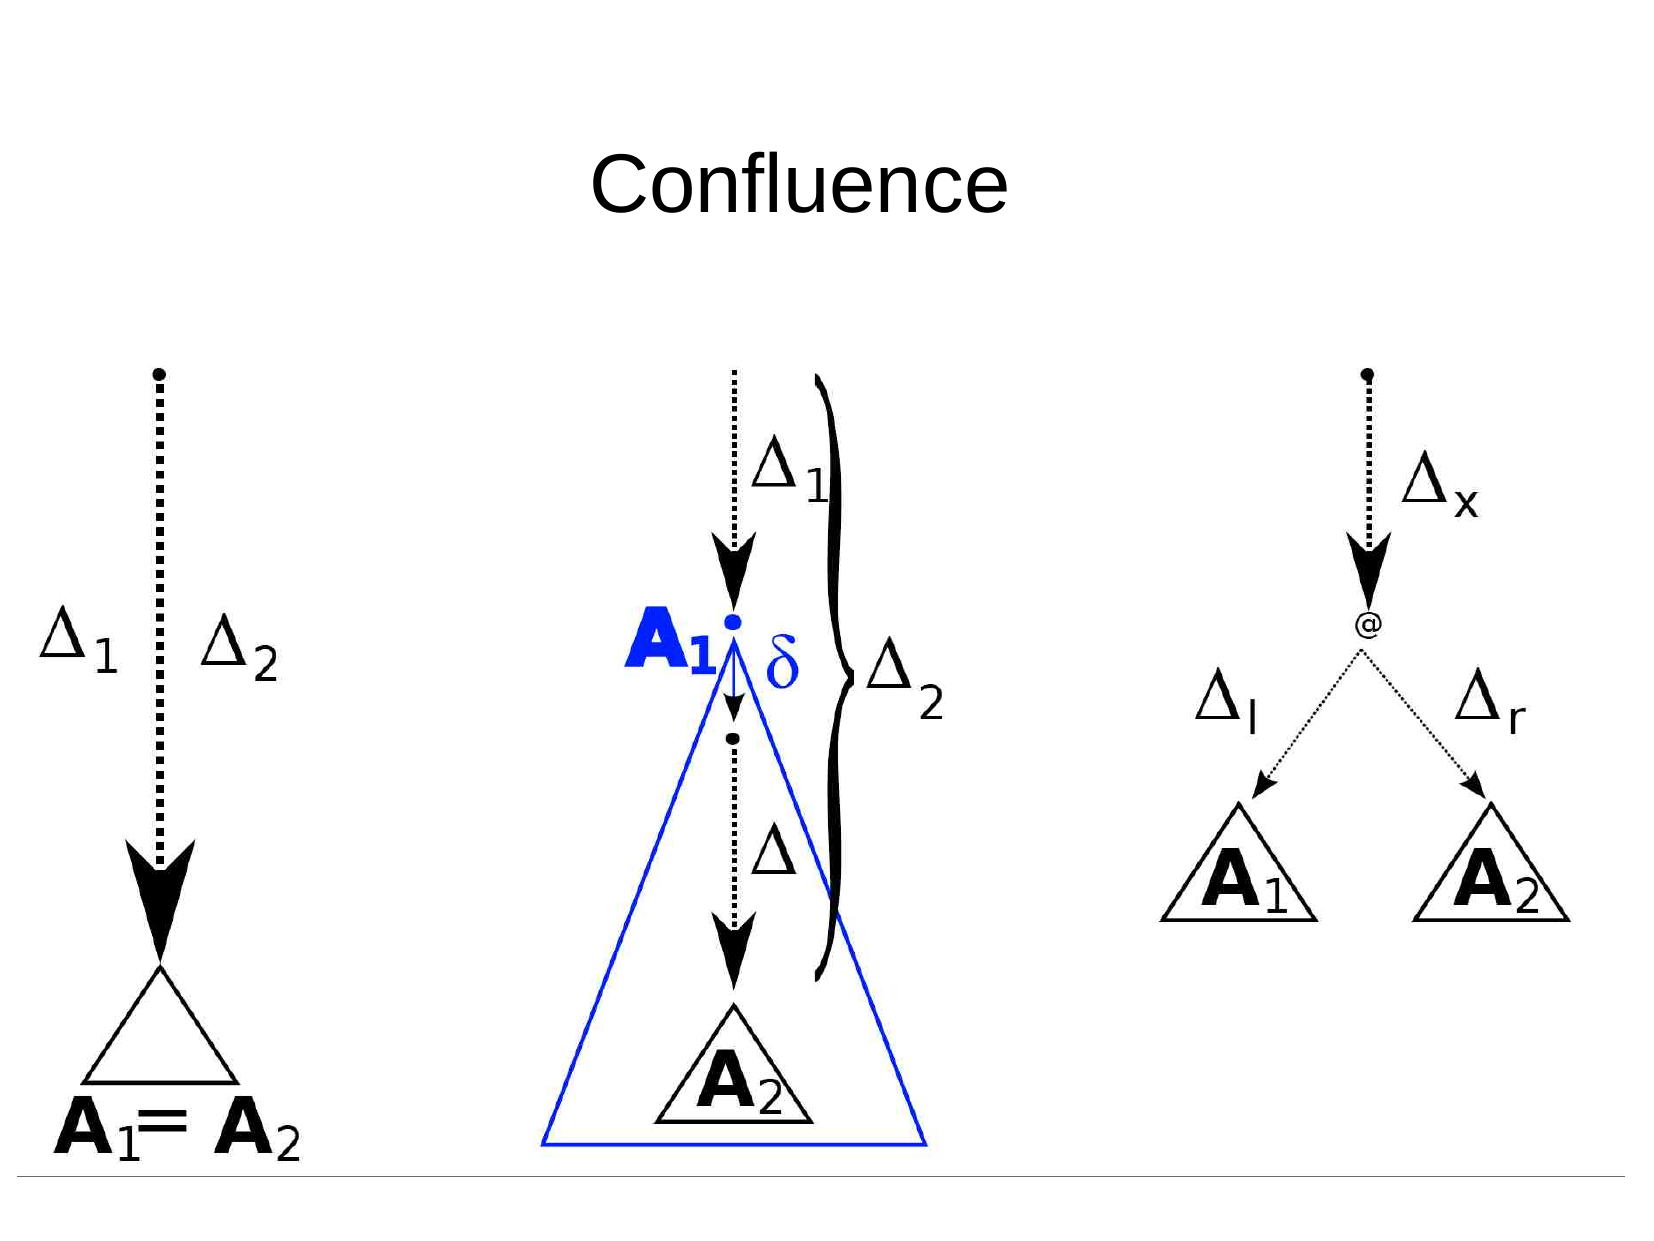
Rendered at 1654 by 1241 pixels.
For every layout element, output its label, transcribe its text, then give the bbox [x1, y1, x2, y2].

picture [17, 366, 1625, 1177]
text_box Confluence [574, 130, 1026, 239]
